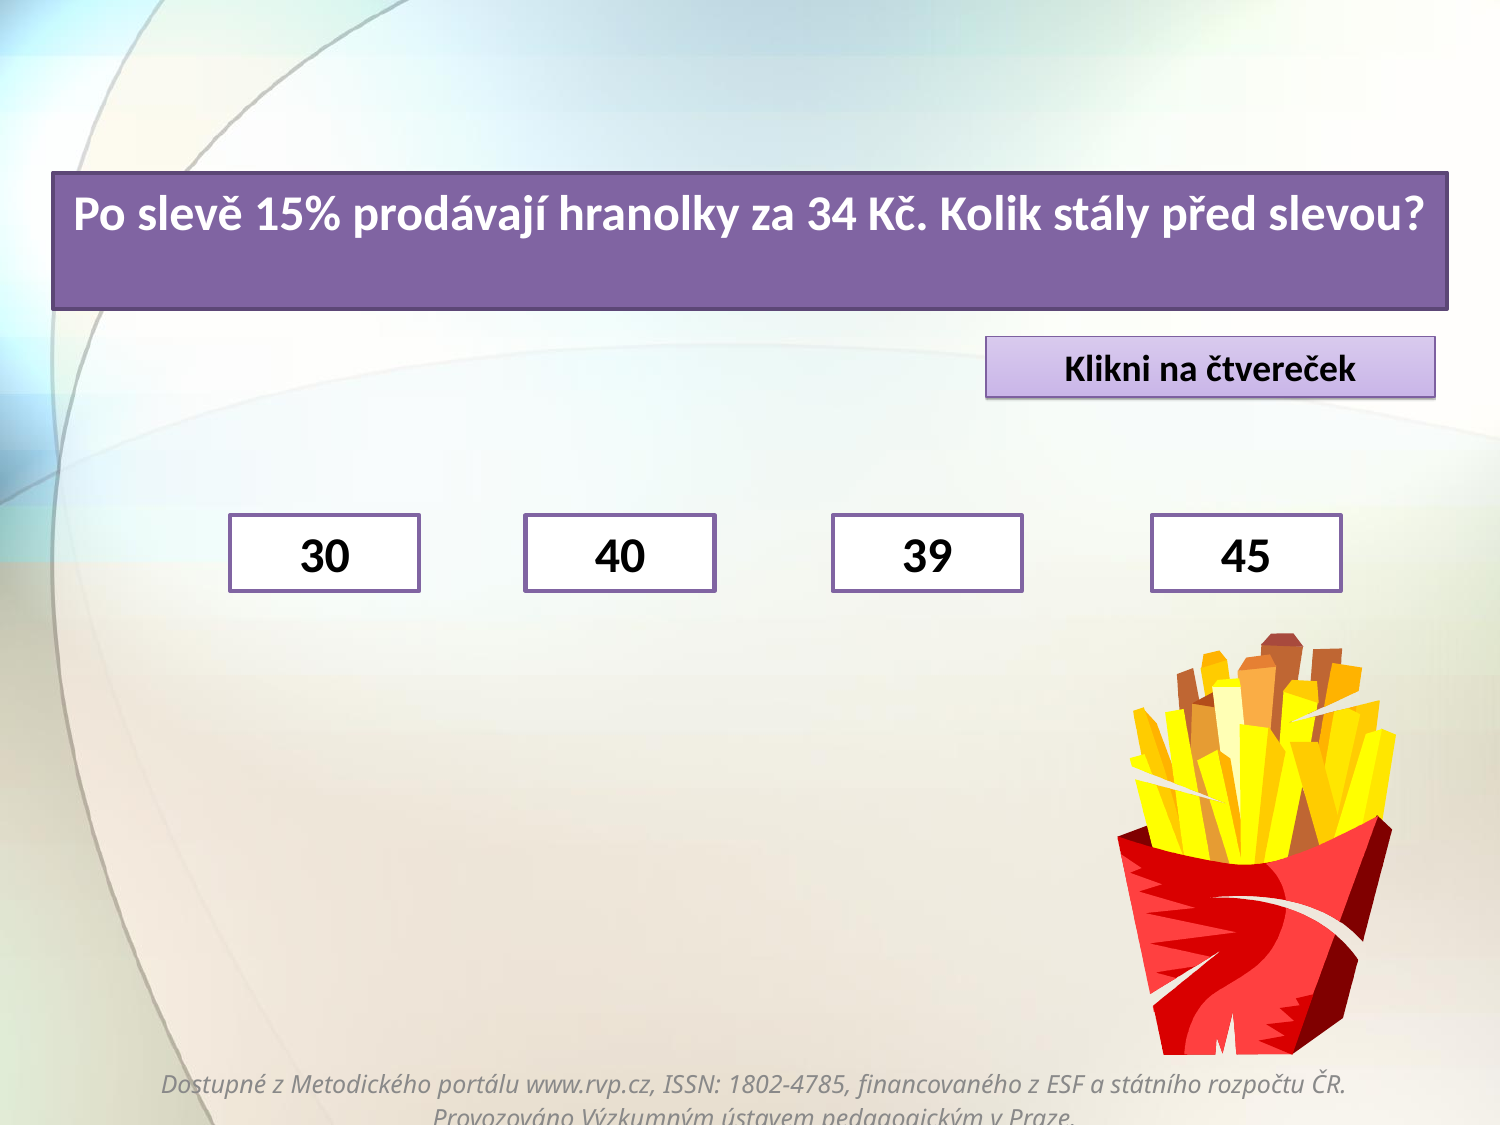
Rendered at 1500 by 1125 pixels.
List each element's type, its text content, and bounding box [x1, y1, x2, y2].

picture [1117, 633, 1400, 1059]
text_box 30 [230, 515, 420, 591]
text_box Po slevě 15% prodávají hranolky za 34 Kč. Kolik stály před slevou? [53, 172, 1447, 309]
text_box 39 [832, 515, 1022, 591]
text_box 45 [1151, 515, 1341, 591]
text_box Klikni na čtvereček [986, 336, 1436, 398]
text_box 40 [525, 515, 715, 591]
